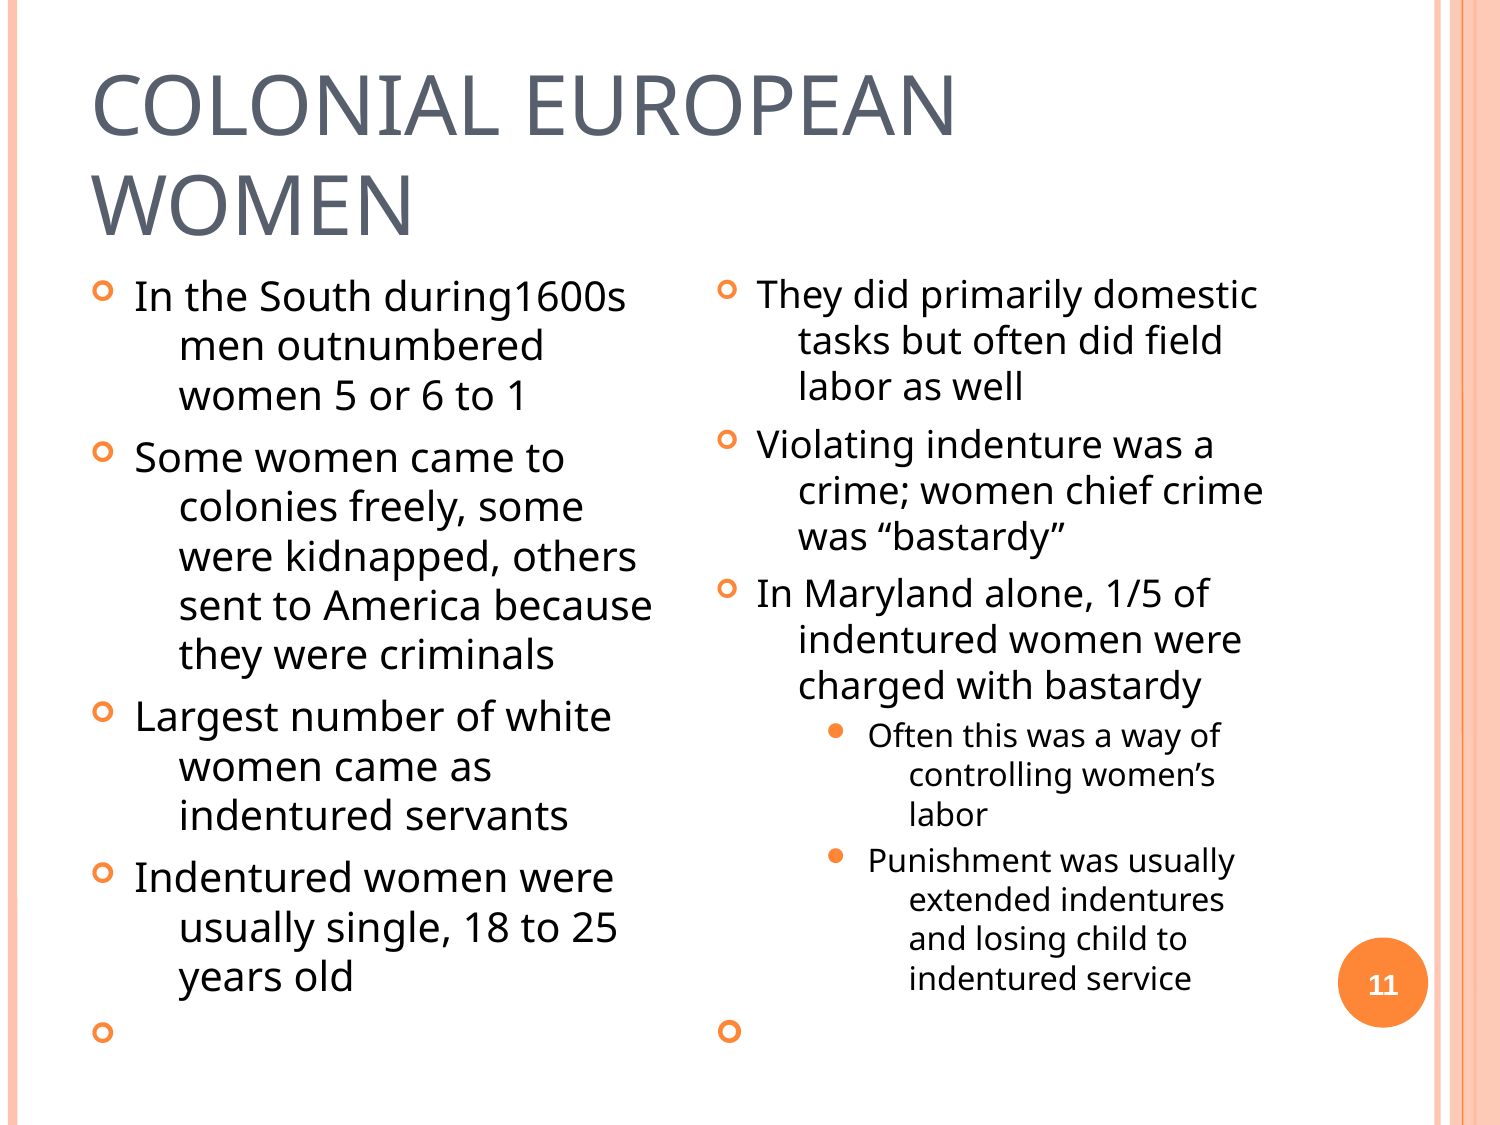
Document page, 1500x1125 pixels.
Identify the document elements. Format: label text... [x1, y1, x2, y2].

text_box [1333, 940, 1434, 1027]
title Colonial European Women [75, 45, 1300, 233]
list In the South during1600s men outnumbered women 5 or 6 to 1 Some women came to colonies freely, some were kidnapped, others sent to America because they were criminals Largest number of white women came as indentured servants Indentured women were usually single, 18 to 25 years old [75, 262, 676, 1013]
list They did primarily domestic tasks but often did field labor as well Violating indenture was a crime; women chief crime was “bastardy” In Maryland alone, 1/5 of indentured women were charged with bastardy Often this was a way of controlling women’s labor Punishment was usually extended indentures and losing child to indentured service [700, 262, 1301, 1013]
